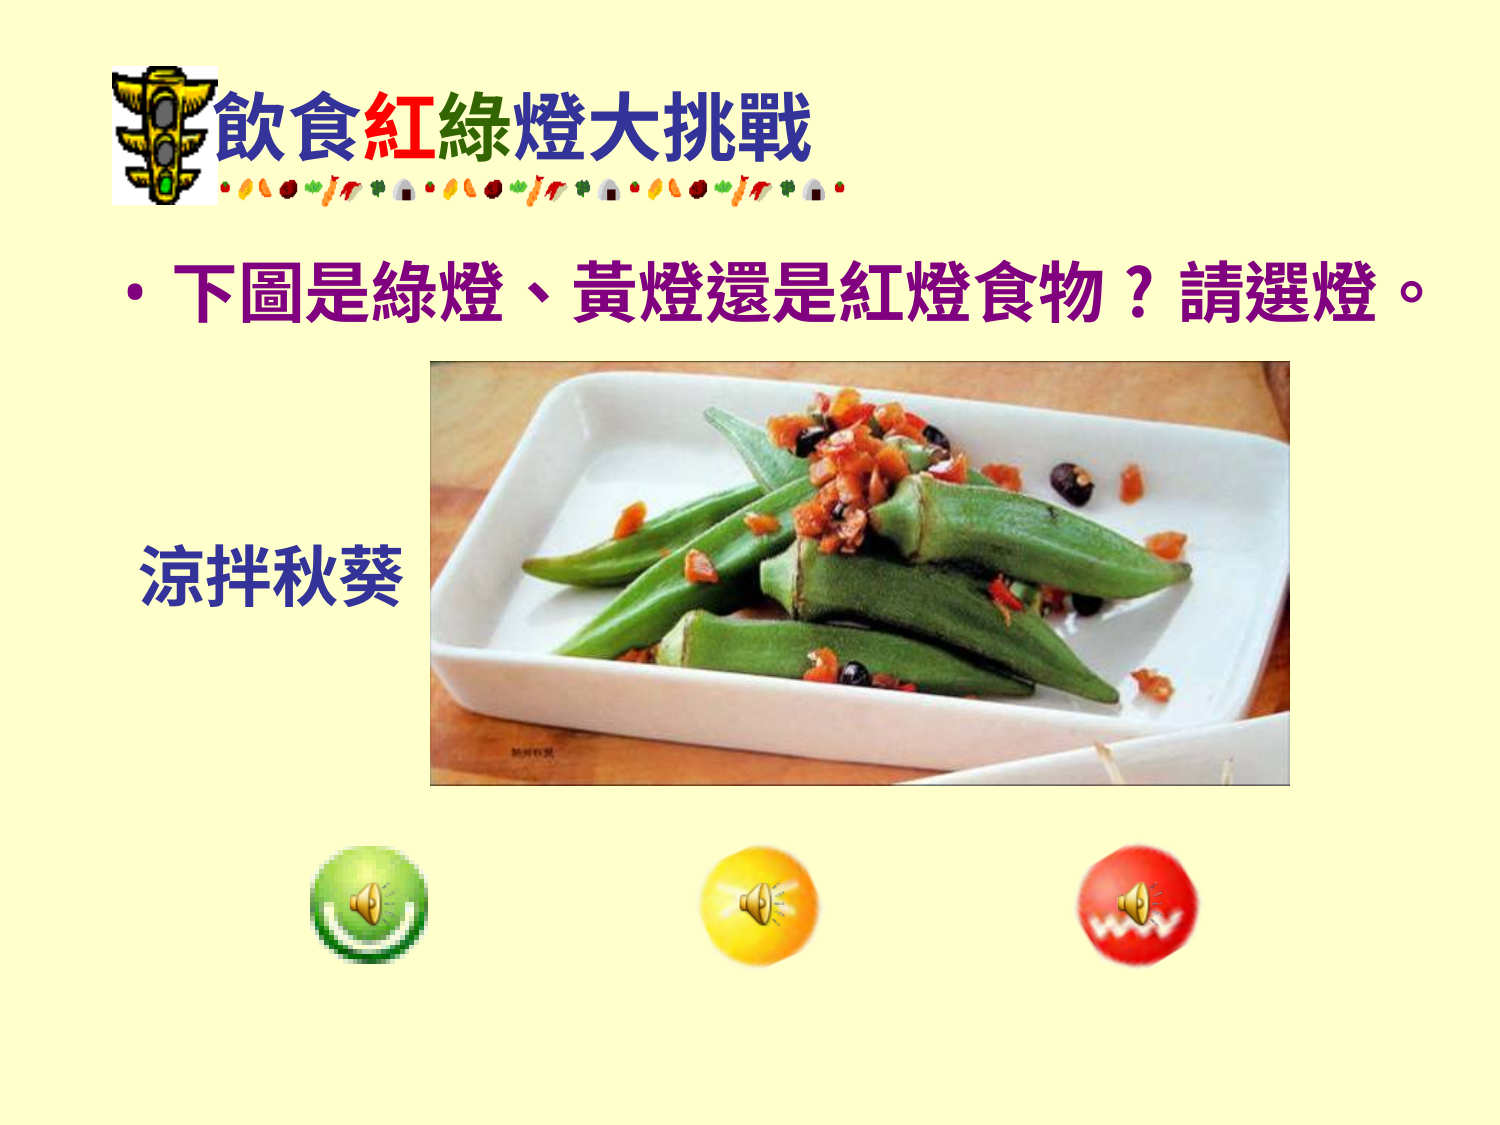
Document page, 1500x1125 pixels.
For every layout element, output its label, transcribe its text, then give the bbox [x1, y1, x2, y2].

picture [430, 361, 1290, 786]
picture [673, 822, 850, 988]
picture [112, 66, 847, 209]
picture [1048, 817, 1231, 992]
picture [301, 846, 443, 964]
list 下圖是綠燈、黃燈還是紅燈食物?請選燈。 [100, 243, 1436, 351]
text_box 飲食紅綠燈大挑戰 [194, 78, 868, 173]
text_box 涼拌秋葵 [124, 527, 421, 623]
